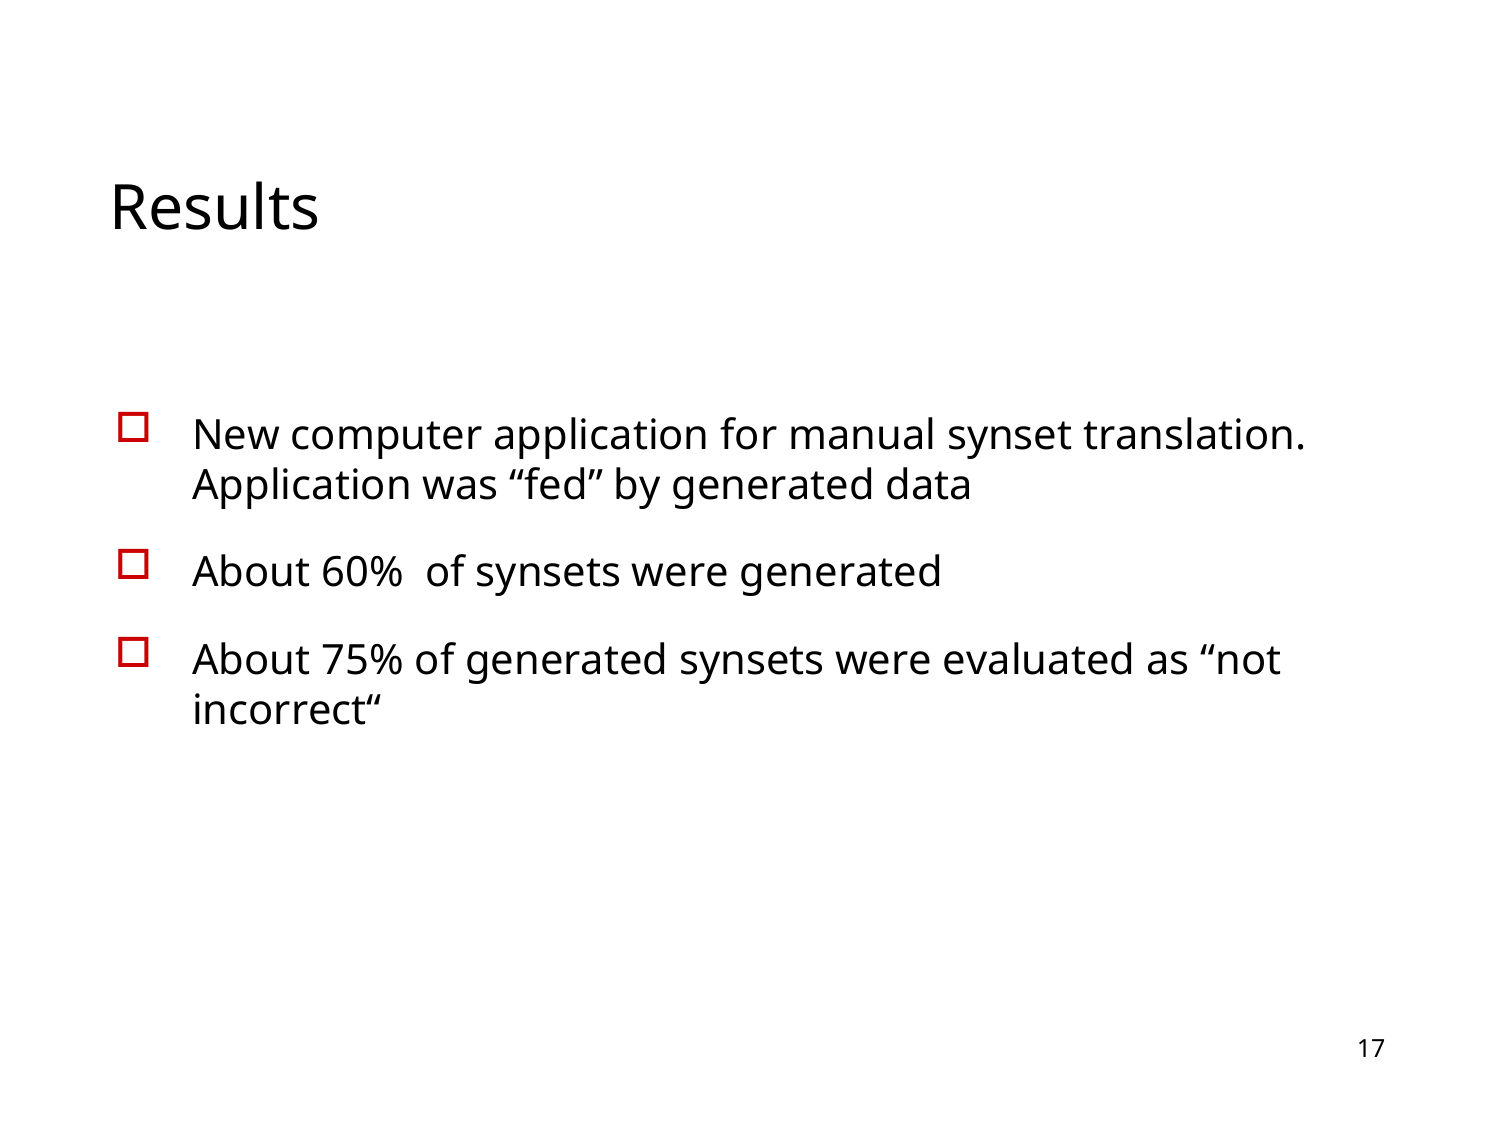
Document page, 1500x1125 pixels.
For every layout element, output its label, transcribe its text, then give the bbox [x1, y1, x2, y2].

text_box <number> [1074, 1024, 1401, 1103]
title Results [94, 49, 1407, 250]
list New computer application for manual synset translation. Application was “fed” by generated data About 60% of synsets were generated About 75% of generated synsets were evaluated as “not incorrect“ [99, 324, 1413, 1026]
